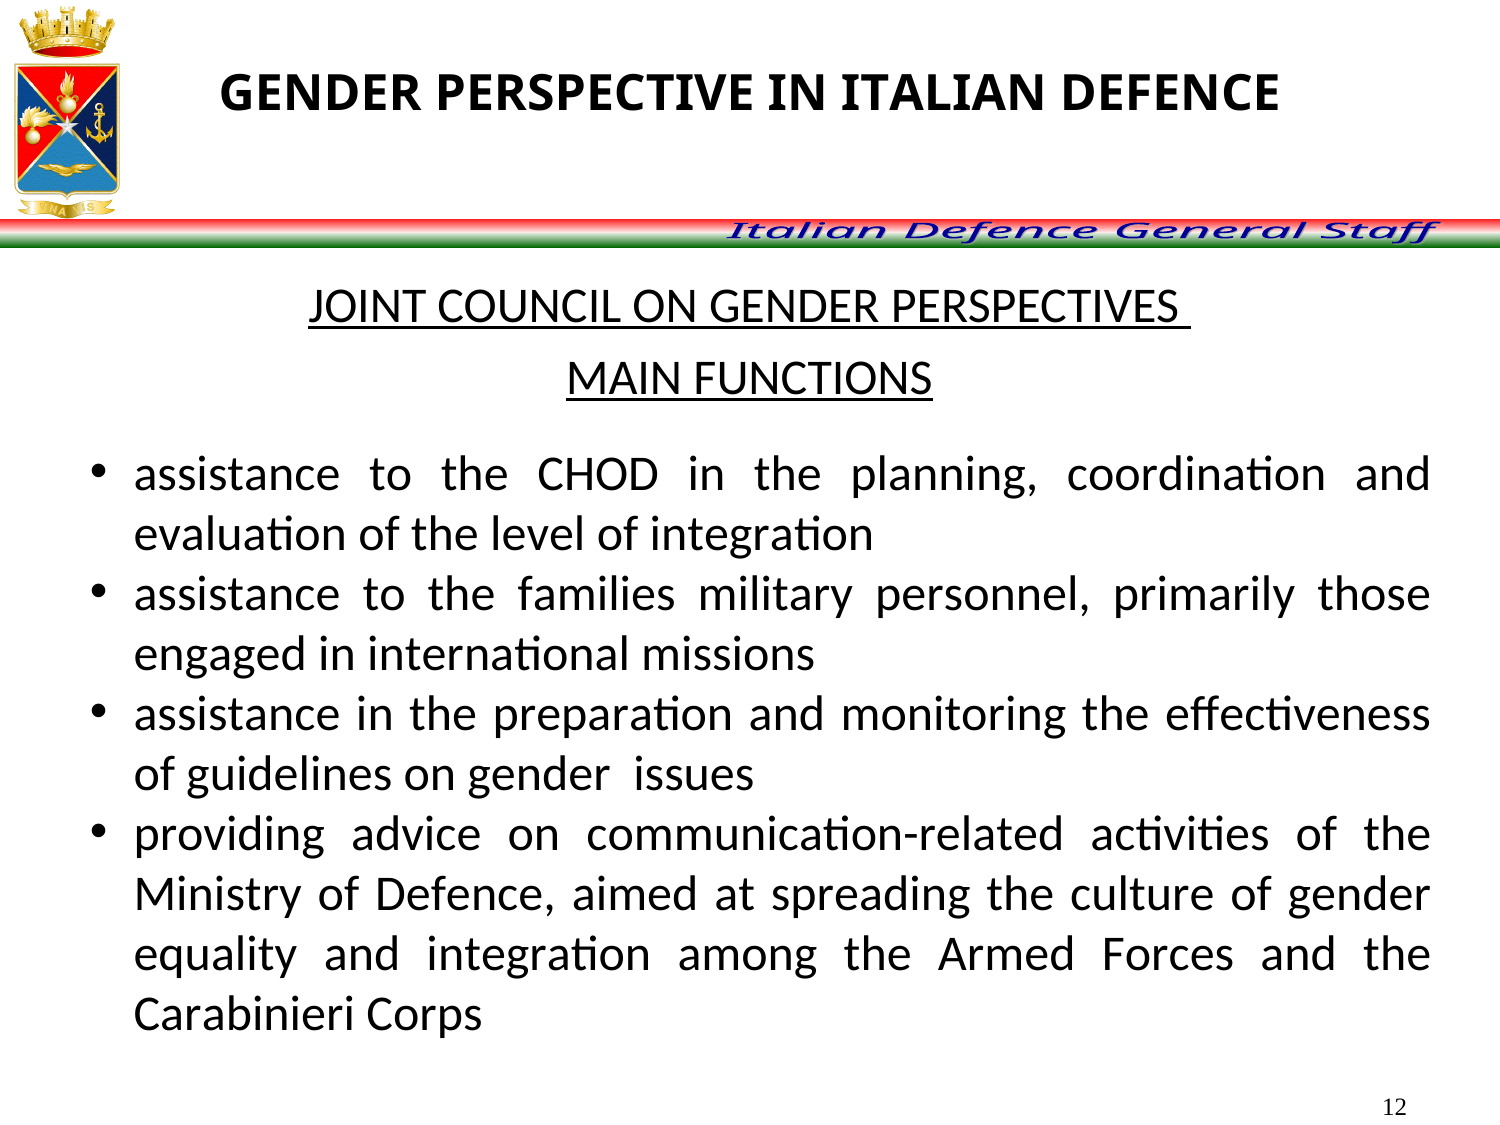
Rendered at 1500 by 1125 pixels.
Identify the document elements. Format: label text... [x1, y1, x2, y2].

list JOINT COUNCIL ON GENDER PERSPECTIVES MAIN FUNCTIONS [75, 263, 1424, 339]
text_box <number> [1074, 1084, 1426, 1118]
picture [14, 121, 120, 219]
text_box assistance to the CHOD in the planning, coordination and evaluation of the level of integration assistance to the families military personnel, primarily those engaged in international missions assistance in the preparation and monitoring the effectiveness of guidelines on gender issues providing advice on communication-related activities of the Ministry of Defence, aimed at spreading the culture of gender equality and integration among the Armed Forces and the Carabinieri Corps [75, 432, 1447, 1048]
text_box GENDER PERSPECTIVE IN ITALIAN DEFENCE [0, 53, 1500, 121]
picture [14, 6, 120, 53]
